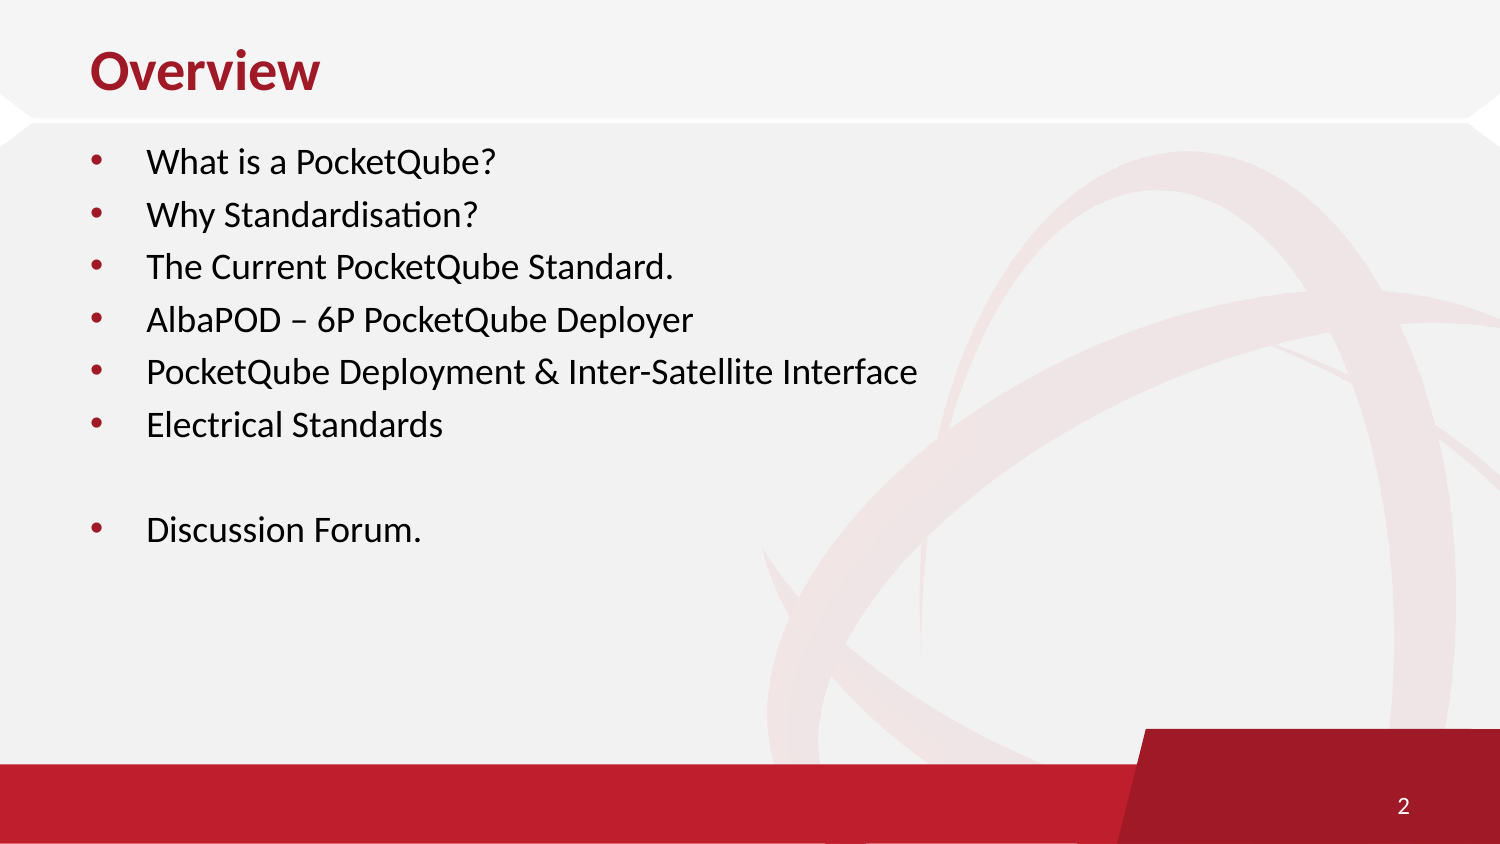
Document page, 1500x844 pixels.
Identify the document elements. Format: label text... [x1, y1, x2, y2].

title Overview [75, 23, 1425, 112]
slide_number <number> [1074, 782, 1425, 827]
list What is a PocketQube? Why Standardisation? The Current PocketQube Standard. AlbaPOD – 6P PocketQube Deployer PocketQube Deployment & Inter-Satellite Interface Electrical Standards Discussion Forum. [75, 129, 1425, 729]
